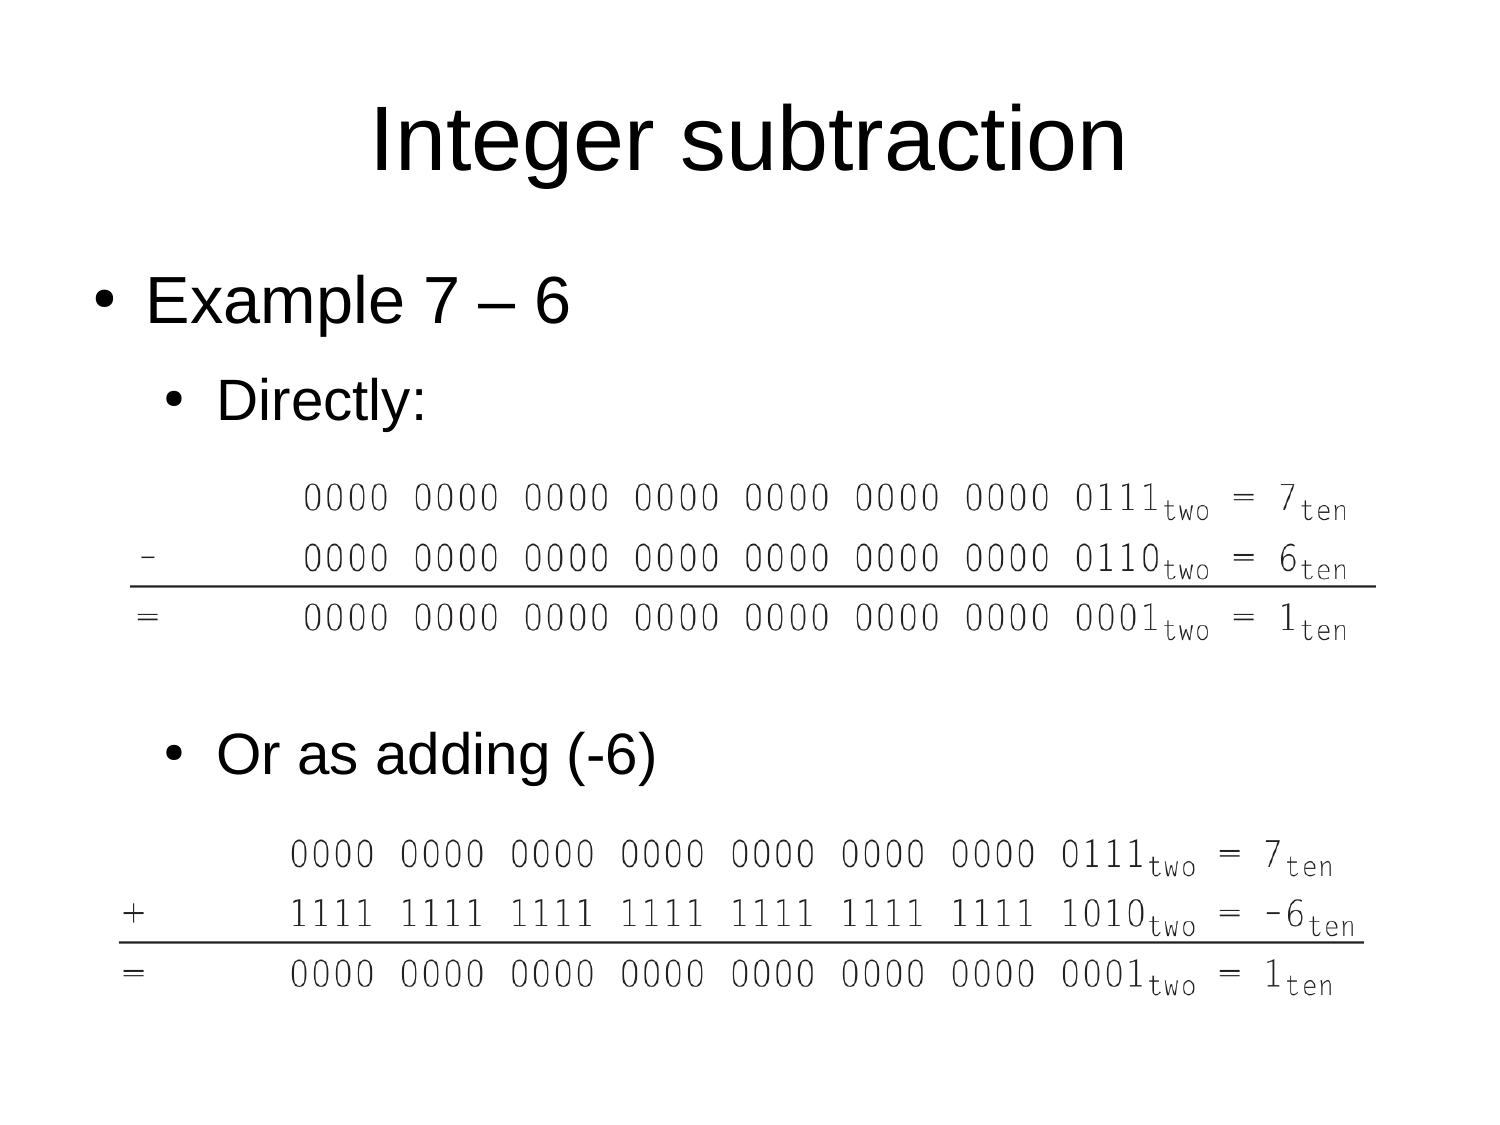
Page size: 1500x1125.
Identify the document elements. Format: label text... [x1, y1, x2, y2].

list Example 7 – 6 Directly: Or as adding (-6) [75, 263, 1425, 916]
title Integer subtraction [75, 44, 1425, 233]
picture [116, 452, 1387, 662]
picture [105, 806, 1380, 1012]
